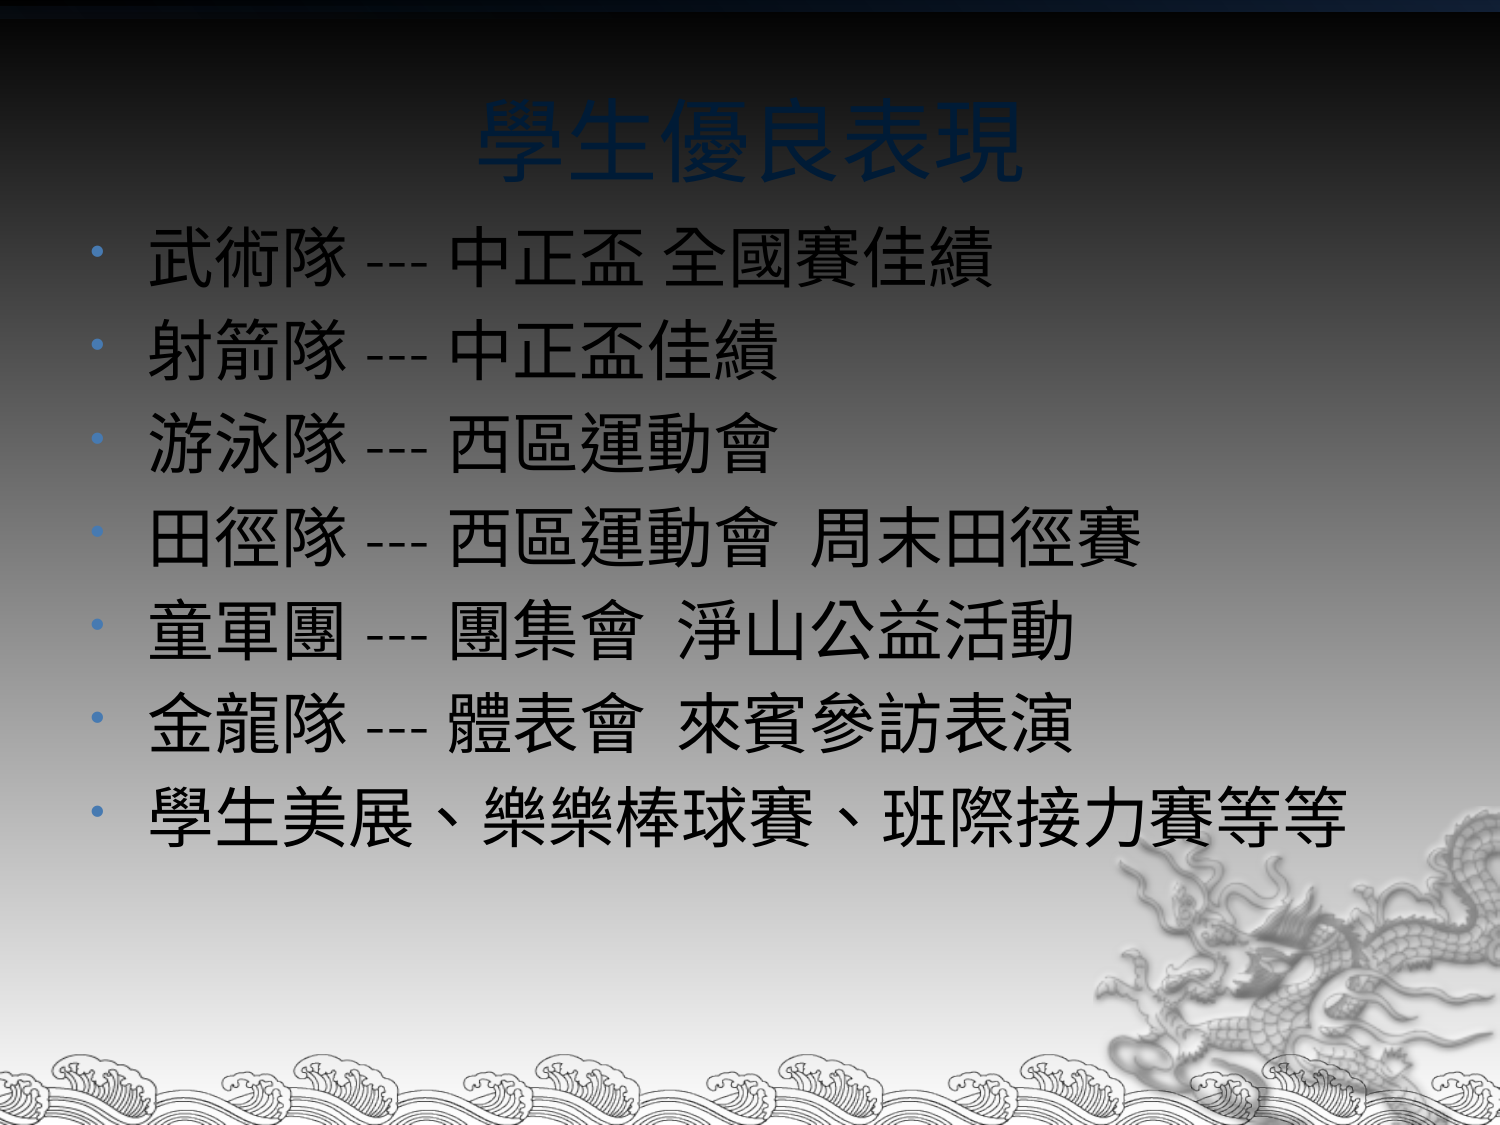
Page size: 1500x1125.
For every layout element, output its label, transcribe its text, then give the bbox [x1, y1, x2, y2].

title 學生優良表現 [75, 45, 1425, 233]
picture [0, 806, 1500, 1125]
list 武術隊---中正盃 全國賽佳績 射箭隊---中正盃佳績 游泳隊---西區運動會 田徑隊---西區運動會 周末田徑賽 童軍團---團集會 淨山公益活動 金龍隊---體表會 來賓參訪表演 學生美展、樂樂棒球賽、班際接力賽等等 [76, 208, 1427, 951]
